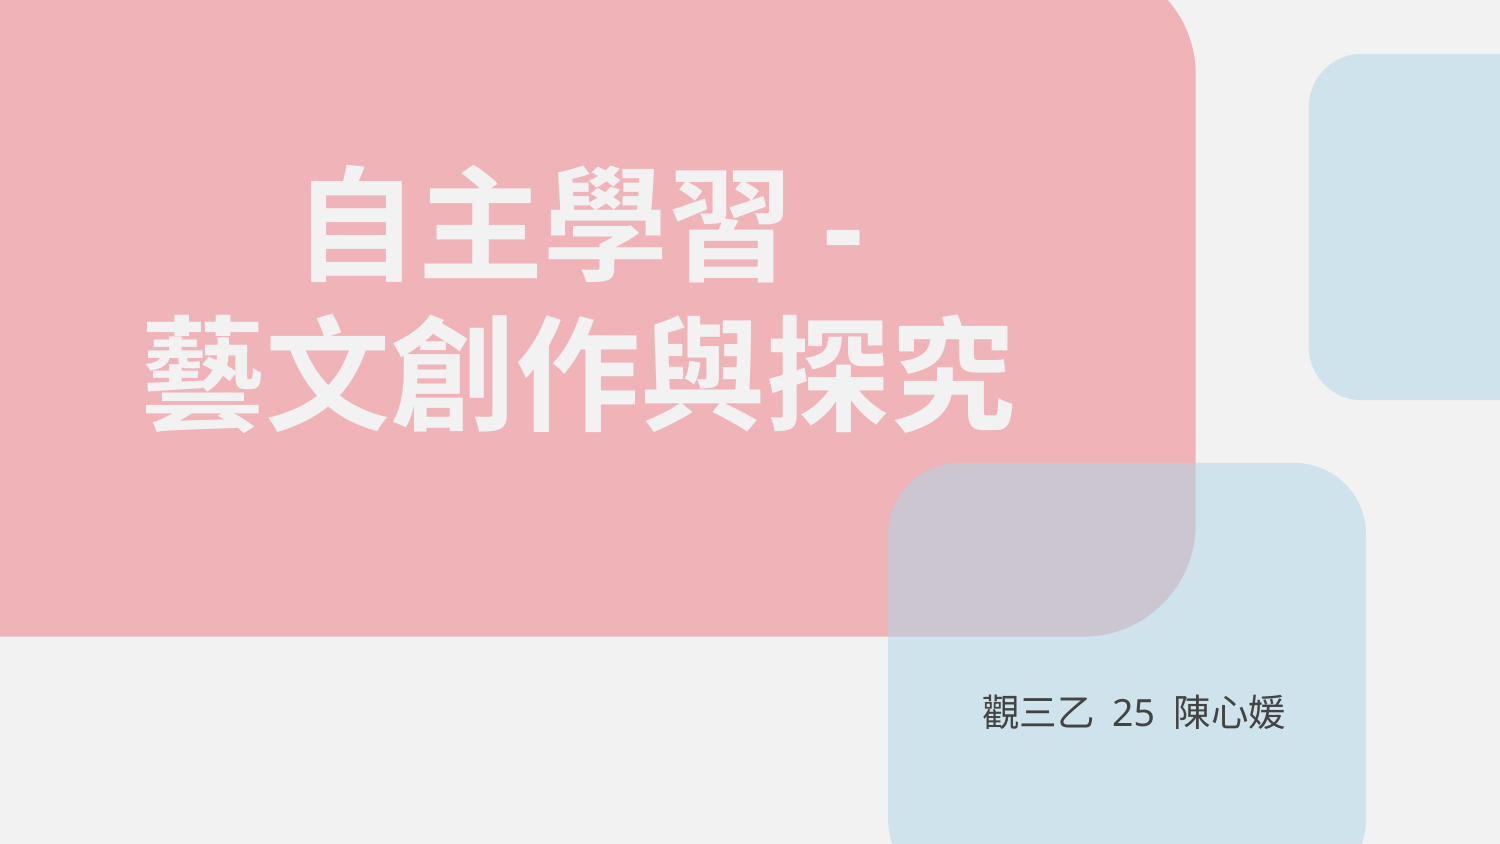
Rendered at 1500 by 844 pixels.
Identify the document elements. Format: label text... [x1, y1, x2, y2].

subtitle 觀三乙 25 陳心媛 [895, 646, 1374, 777]
title 自主學習- 藝文創作與探究 [12, 131, 1145, 469]
